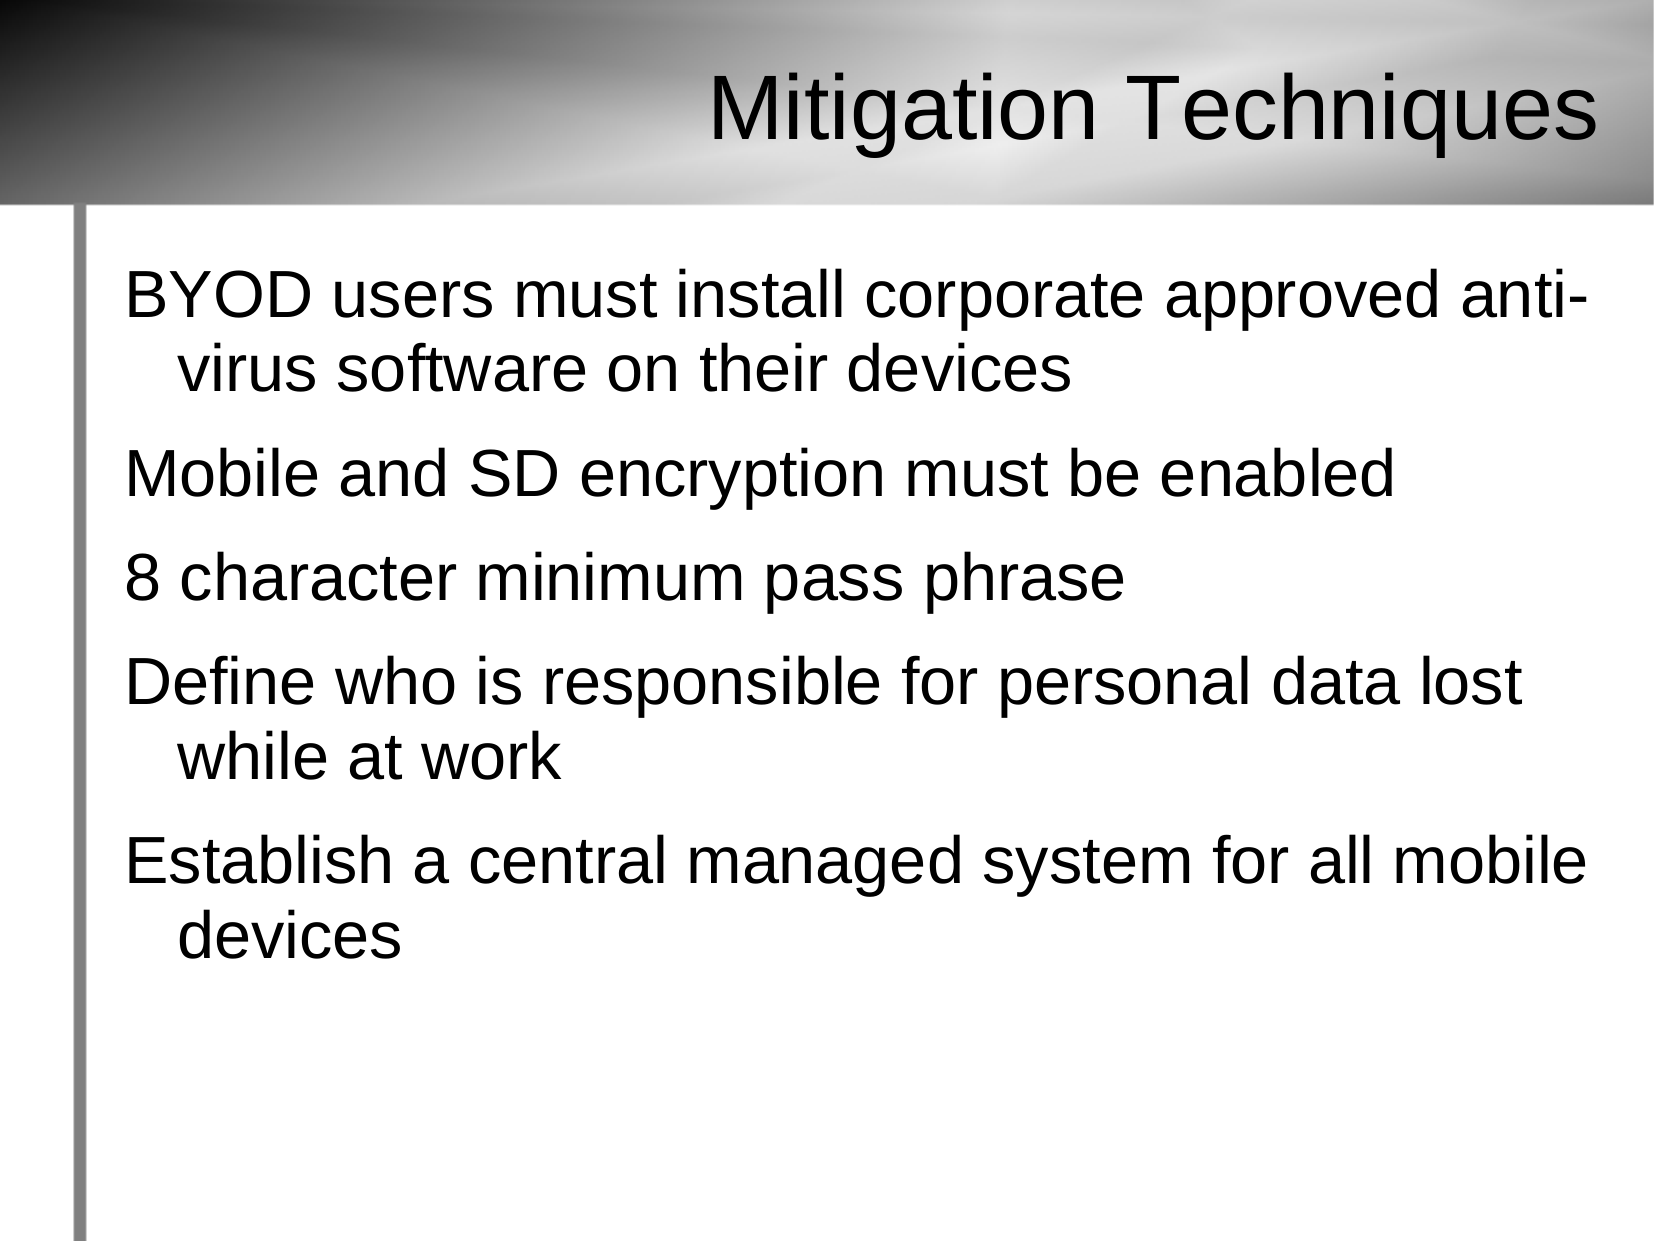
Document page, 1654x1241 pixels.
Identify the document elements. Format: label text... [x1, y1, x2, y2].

list BYOD users must install corporate approved anti-virus software on their devices Mobile and SD encryption must be enabled 8 character minimum pass phrase Define who is responsible for personal data lost while at work Establish a central managed system for all mobile devices [106, 256, 1595, 1012]
title Mitigation Techniques [112, 13, 1601, 201]
picture [0, 0, 1654, 1241]
